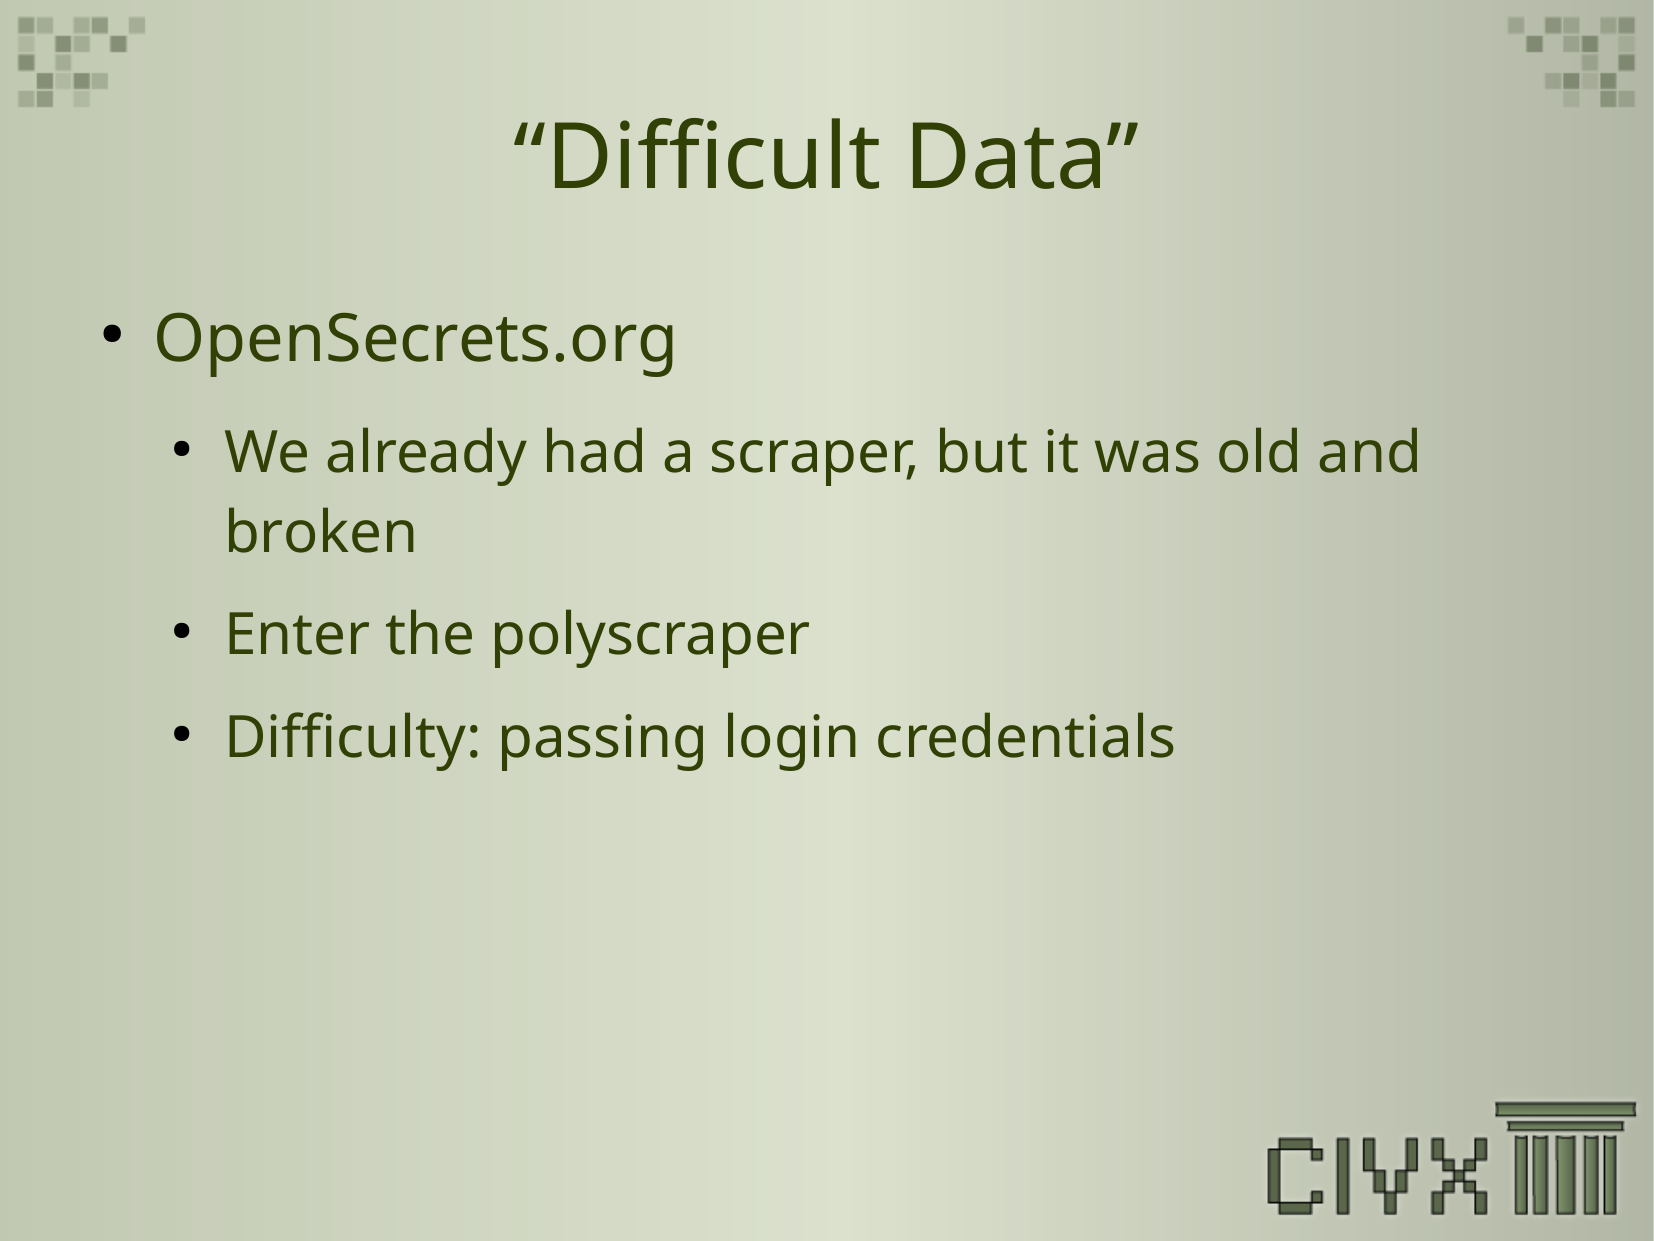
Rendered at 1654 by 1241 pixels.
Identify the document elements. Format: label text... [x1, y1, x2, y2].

picture [0, 0, 1654, 1241]
list OpenSecrets.org We already had a scraper, but it was old and broken Enter the polyscraper Difficulty: passing login credentials [82, 290, 1571, 1094]
title “Difficult Data” [82, 56, 1571, 250]
